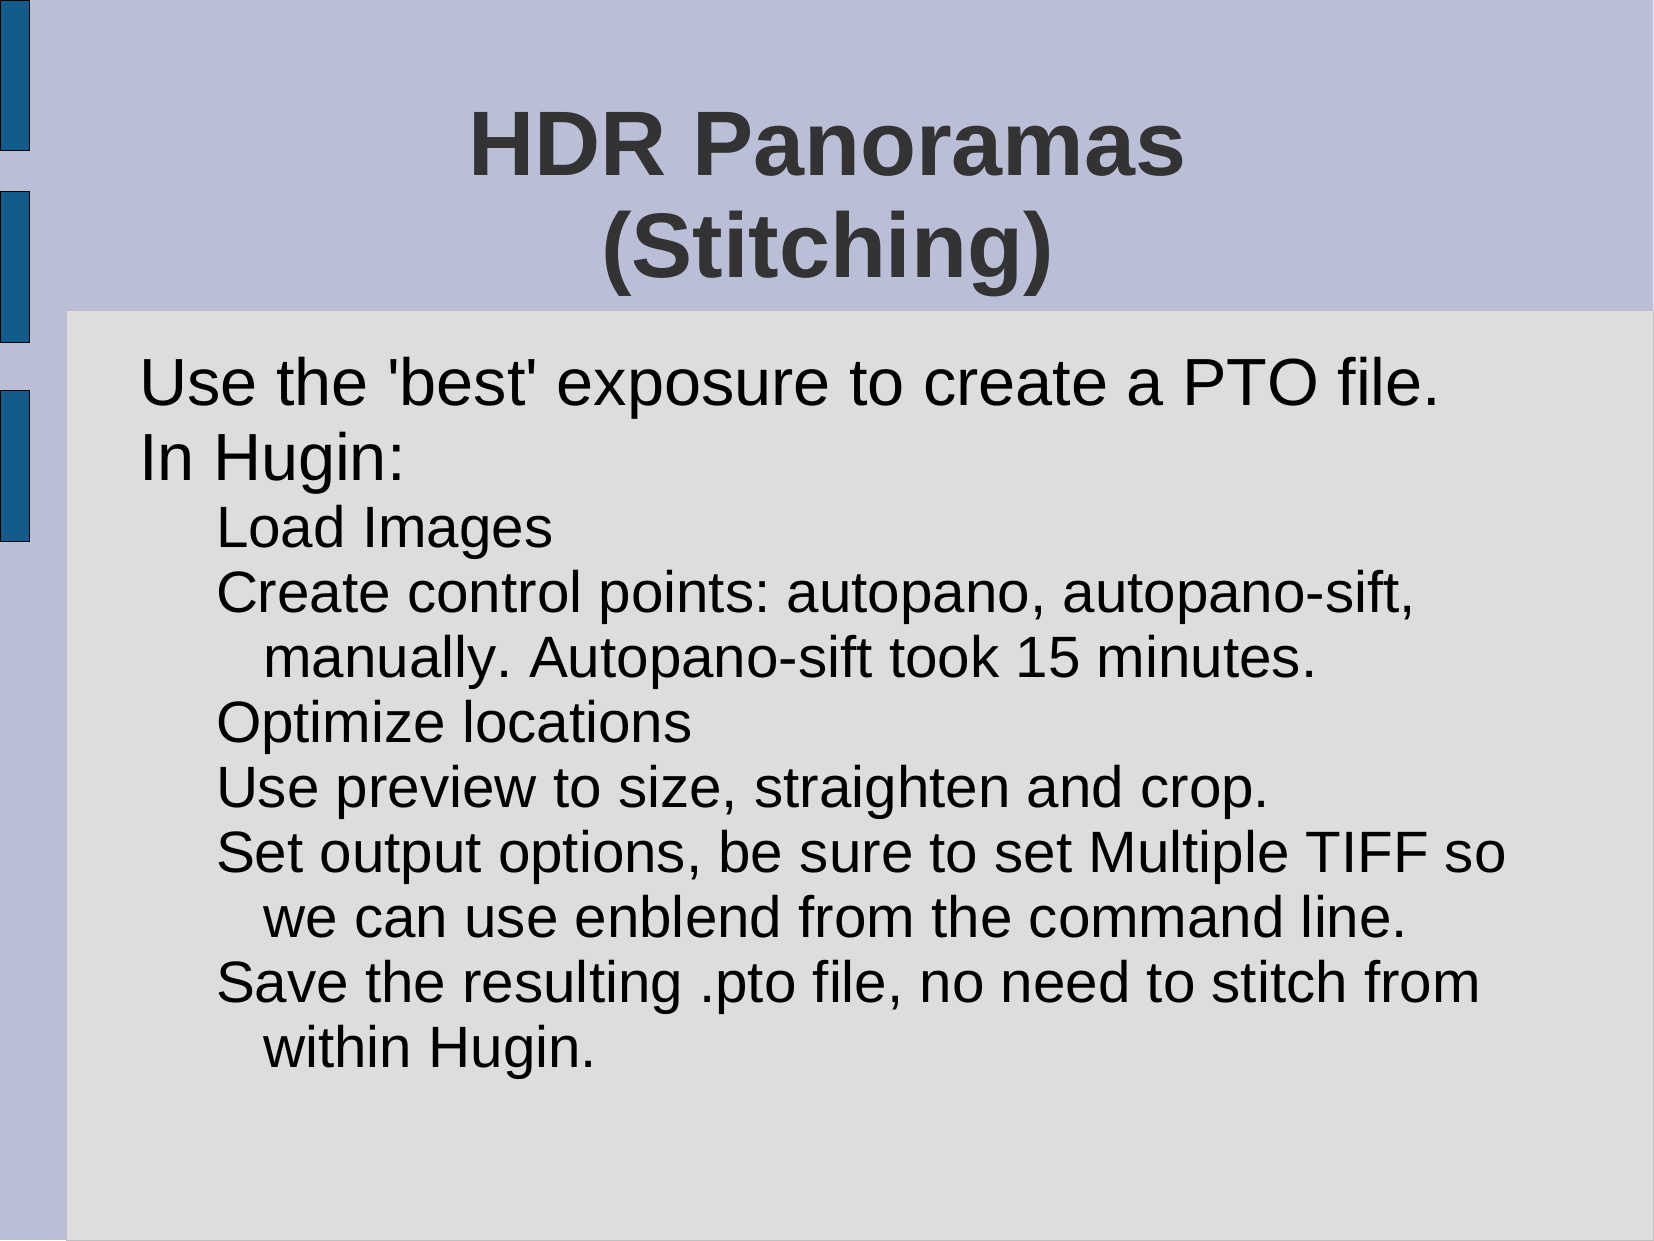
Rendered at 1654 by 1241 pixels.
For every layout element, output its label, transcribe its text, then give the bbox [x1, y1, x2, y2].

title HDR Panoramas (Stitching) [121, 91, 1534, 299]
list Use the 'best' exposure to create a PTO file. In Hugin: Load Images Create control points: autopano, autopano-sift, manually. Autopano-sift took 15 minutes. Optimize locations Use preview to size, straighten and crop. Set output options, be sure to set Multiple TIFF so we can use enblend from the command line. Save the resulting .pto file, no need to stitch from within Hugin. [121, 344, 1534, 1127]
